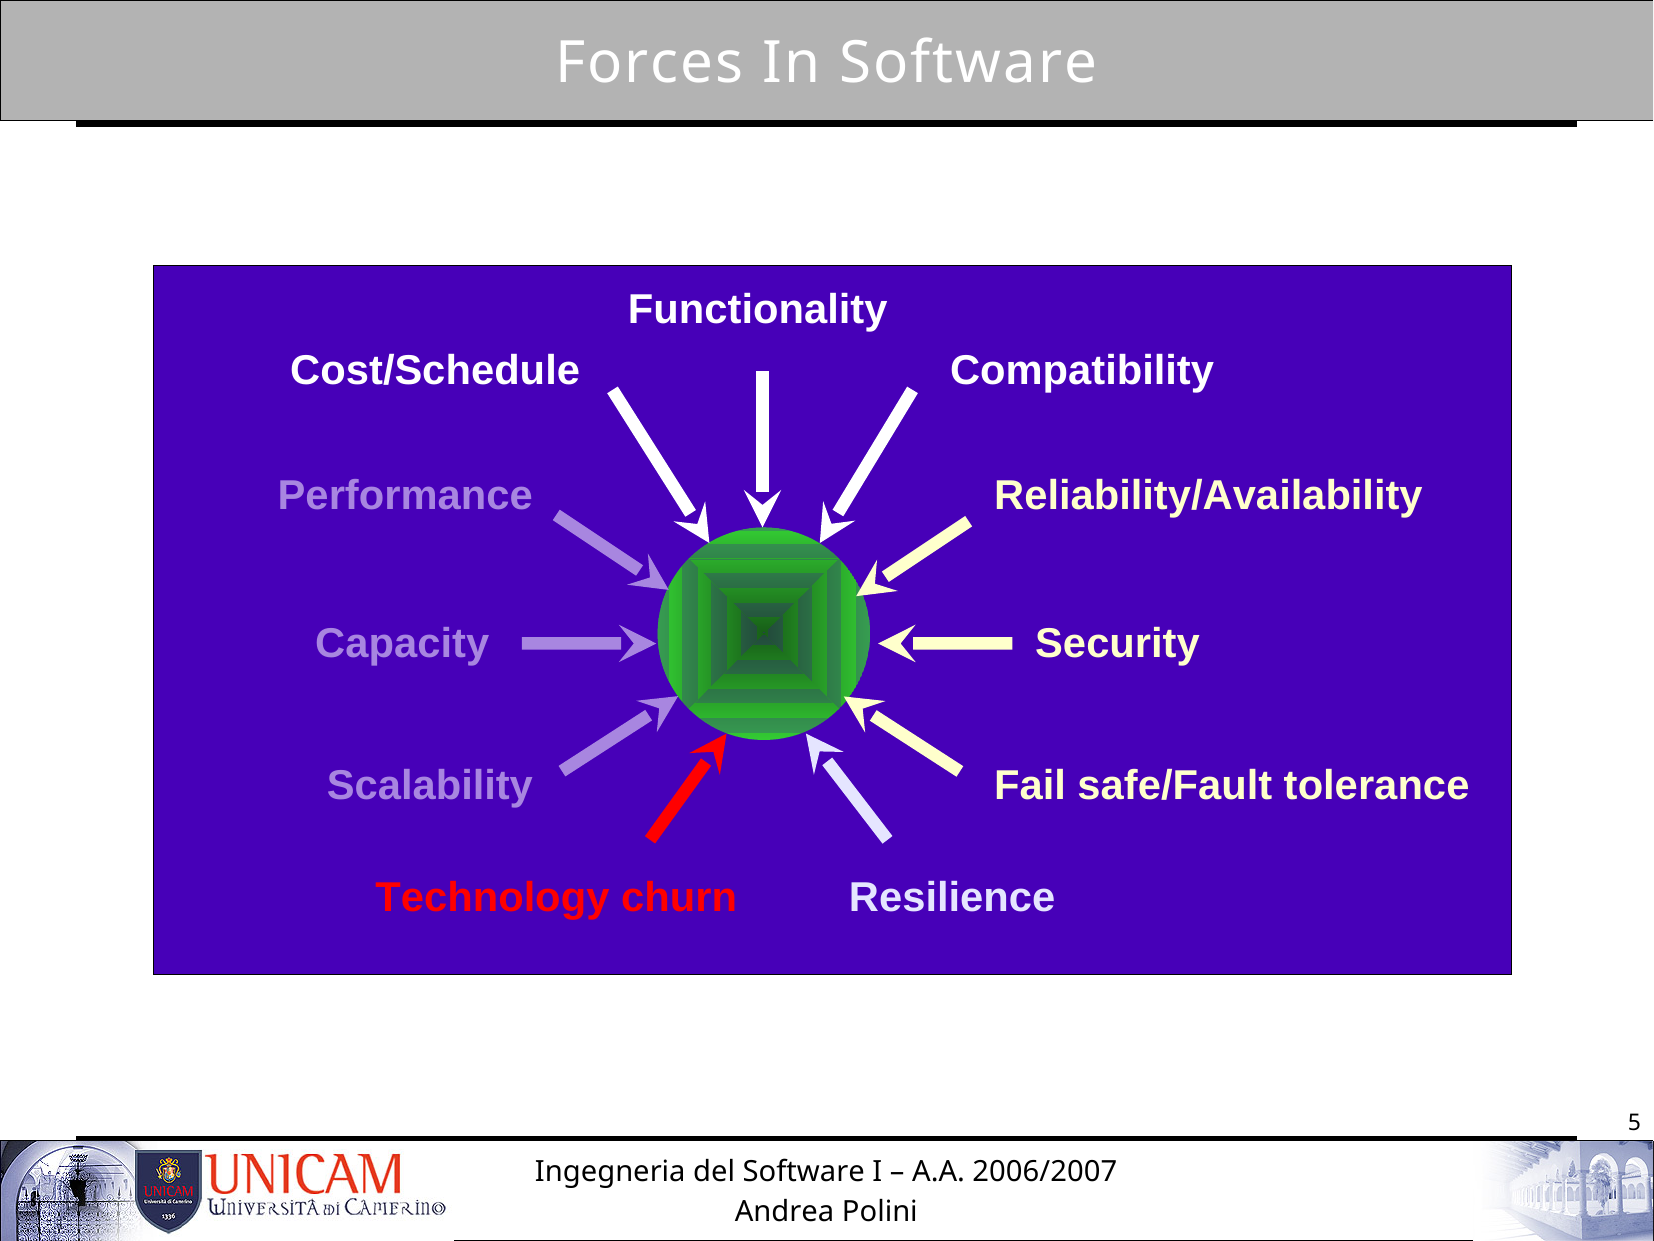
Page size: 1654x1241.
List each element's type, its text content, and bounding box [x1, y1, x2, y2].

text_box Technology churn [359, 865, 754, 928]
text_box Compatibility [934, 339, 1231, 402]
text_box Capacity [299, 611, 506, 674]
picture [1473, 1141, 1654, 1241]
text_box Performance [262, 464, 549, 527]
text_box Resilience [833, 865, 1072, 928]
text_box Security [1019, 611, 1216, 674]
text_box Reliability/Availability [978, 464, 1439, 527]
text_box Functionality [612, 277, 904, 340]
picture [0, 1141, 454, 1241]
text_box Cost/Schedule [274, 339, 597, 402]
text_box Fail safe/Fault tolerance [978, 753, 1486, 816]
text_box [153, 265, 1512, 975]
text_box Scalability [311, 753, 549, 816]
title Forces In Software [0, 0, 1653, 121]
